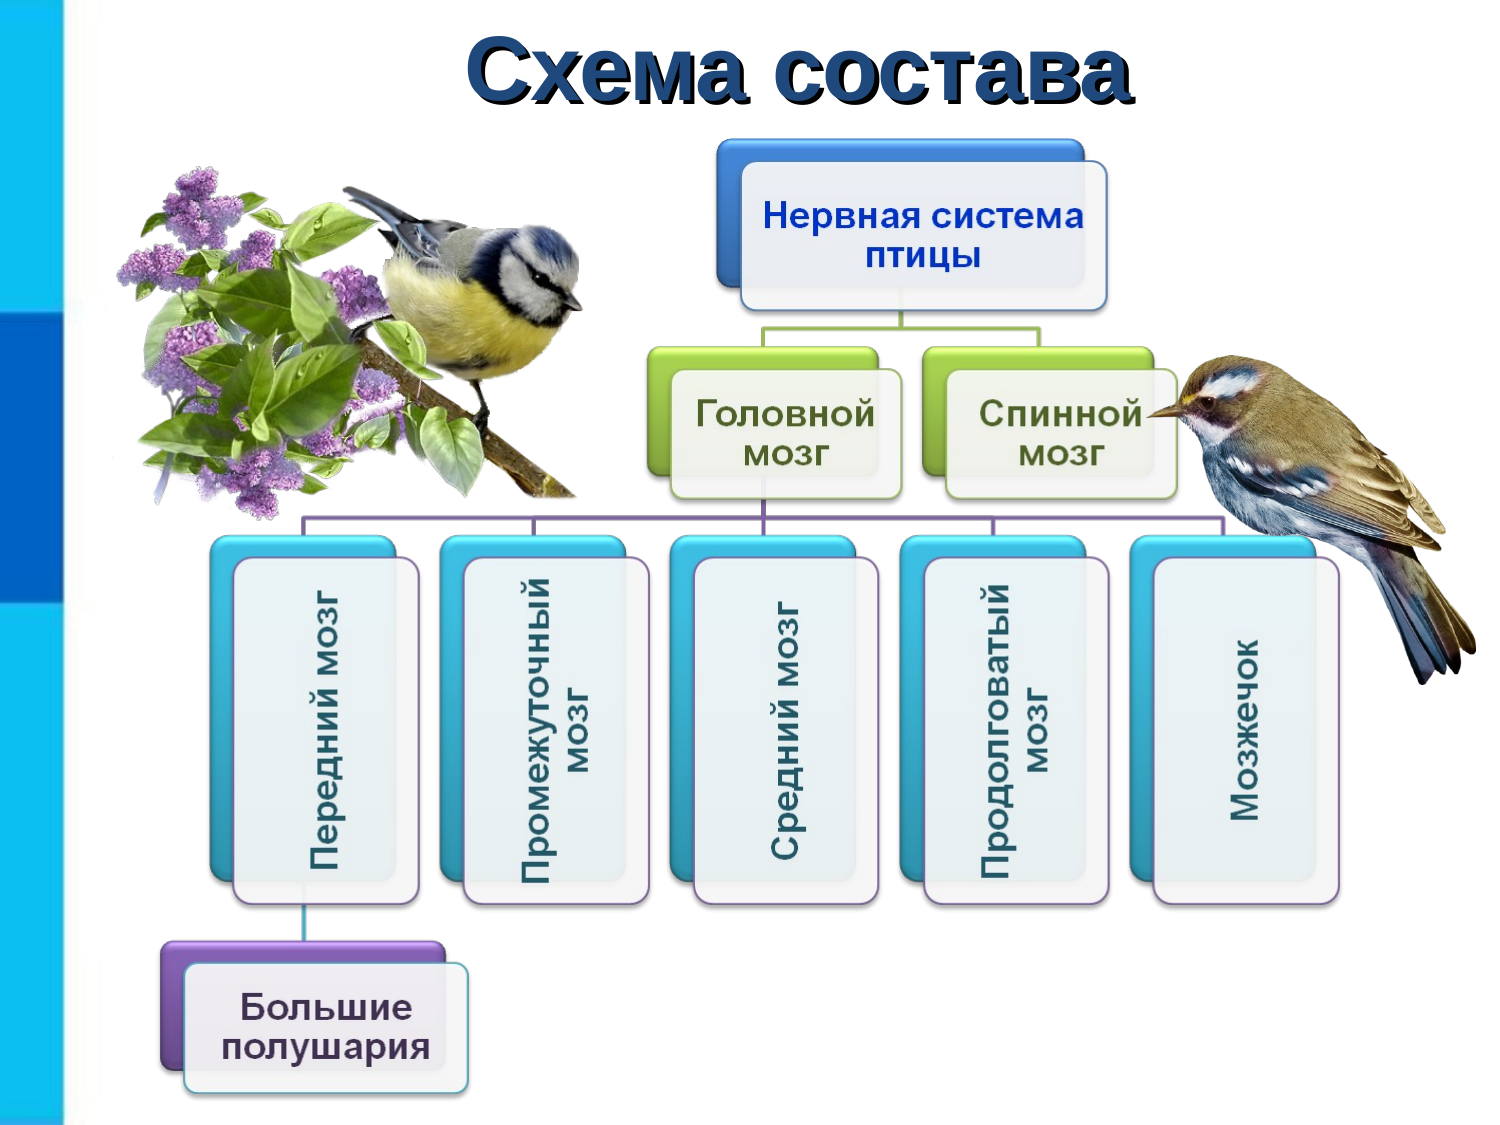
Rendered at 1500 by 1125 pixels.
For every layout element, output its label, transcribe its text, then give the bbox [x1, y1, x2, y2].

picture [0, 0, 1500, 1125]
title Схема состава [171, 11, 1425, 116]
